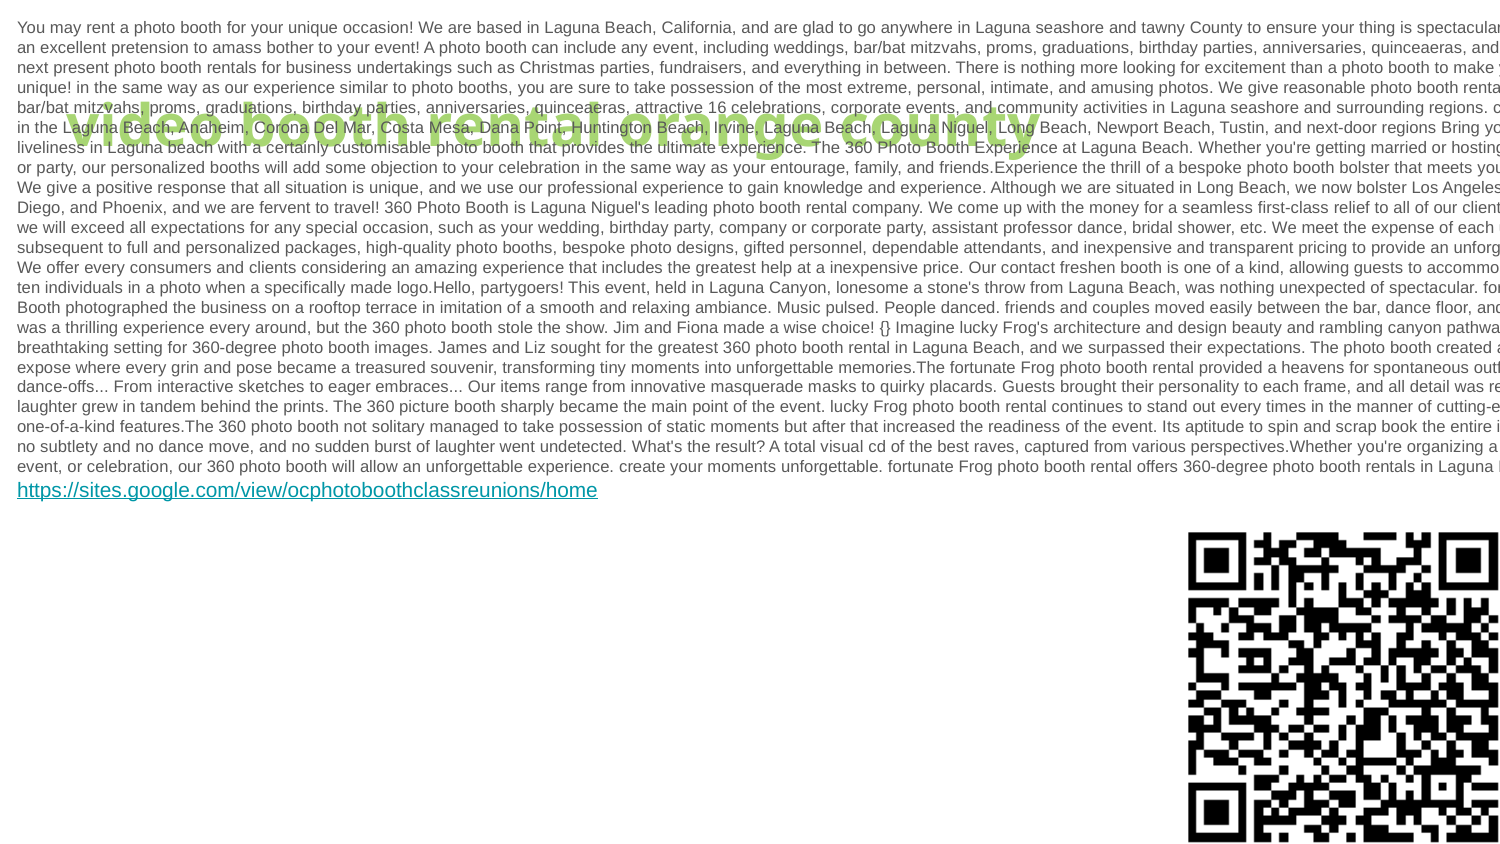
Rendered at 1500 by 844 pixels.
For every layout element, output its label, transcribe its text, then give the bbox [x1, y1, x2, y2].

picture [1187, 531, 1500, 844]
text_box You may rent a photo booth for your unique occasion! We are based in Laguna Beach, California, and are glad to go anywhere in Laguna seashore and tawny County to ensure your thing is spectacular. A photo booth is an excellent pretension to amass bother to your event! A photo booth can include any event, including weddings, bar/bat mitzvahs, proms, graduations, birthday parties, anniversaries, quinceaeras, and gorgeous 16. We next present photo booth rentals for business undertakings such as Christmas parties, fundraisers, and everything in between. There is nothing more looking for excitement than a photo booth to make your celebration unique! in the same way as our experience similar to photo booths, you are sure to take possession of the most extreme, personal, intimate, and amusing photos. We give reasonable photo booth rentals for weddings, bar/bat mitzvahs, proms, graduations, birthday parties, anniversaries, quinceaeras, attractive 16 celebrations, corporate events, and community activities in Laguna seashore and surrounding regions. comings and goings in the Laguna Beach, Anaheim, Corona Del Mar, Costa Mesa, Dana Point, Huntington Beach, Irvine, Laguna Beach, Laguna Niguel, Long Beach, Newport Beach, Tustin, and next-door regions Bring your next concern to liveliness in Laguna beach with a certainly customisable photo booth that provides the ultimate experience. The 360 Photo Booth Experience at Laguna Beach. Whether you're getting married or hosting a concern matter or party, our personalized booths will add some objection to your celebration in the same way as your entourage, family, and friends.Experience the thrill of a bespoke photo booth bolster that meets your individual needs. We give a positive response that all situation is unique, and we use our professional experience to gain knowledge and experience. Although we are situated in Long Beach, we now bolster Los Angeles, ocher County, San Diego, and Phoenix, and we are fervent to travel! 360 Photo Booth is Laguna Niguel's leading photo booth rental company. We come up with the money for a seamless first-class relief to all of our clients and ensure that we will exceed all expectations for any special occasion, such as your wedding, birthday party, company or corporate party, assistant professor dance, bridal shower, etc. We meet the expense of each unique occasion subsequent to full and personalized packages, high-quality photo booths, bespoke photo designs, gifted personnel, dependable attendants, and inexpensive and transparent pricing to provide an unforgettable experience. We offer every consumers and clients considering an amazing experience that includes the greatest help at a inexpensive price. Our contact freshen booth is one of a kind, allowing guests to accommodate happening to ten individuals in a photo when a specifically made logo.Hello, partygoers! This event, held in Laguna Canyon, lonesome a stone's throw from Laguna Beach, was nothing unexpected of spectacular. fortunate Frog Photo Booth photographed the business on a rooftop terrace in imitation of a smooth and relaxing ambiance. Music pulsed. People danced. friends and couples moved easily between the bar, dance floor, and portray booth. It was a thrilling experience every around, but the 360 photo booth stole the show. Jim and Fiona made a wise choice! {} Imagine lucky Frog's architecture and design beauty and rambling canyon pathways as the breathtaking setting for 360-degree photo booth images. James and Liz sought for the greatest 360 photo booth rental in Laguna Beach, and we surpassed their expectations. The photo booth created an fascinating expose where every grin and pose became a treasured souvenir, transforming tiny moments into unforgettable memories.The fortunate Frog photo booth rental provided a heavens for spontaneous outfit photographs and dance-offs... From interactive sketches to eager embraces... Our items range from innovative masquerade masks to quirky placards. Guests brought their personality to each frame, and all detail was recorded. The laughter grew in tandem behind the prints. The 360 picture booth sharply became the main point of the event. lucky Frog photo booth rental continues to stand out every times in the manner of cutting-edge technology and one-of-a-kind features.The 360 photo booth not solitary managed to take possession of static moments but after that increased the readiness of the event. Its aptitude to spin and scrap book the entire image insured that no subtlety and no dance move, and no sudden burst of laughter went undetected. What's the result? A total visual cd of the best raves, captured from various perspectives.Whether you're organizing a wedding, corporate event, or celebration, our 360 photo booth will allow an unforgettable experience. create your moments unforgettable. fortunate Frog photo booth rental offers 360-degree photo booth rentals in Laguna Beach. https://sites.google.com/view/ocphotoboothclassreunions/home [2, 2, 1500, 844]
